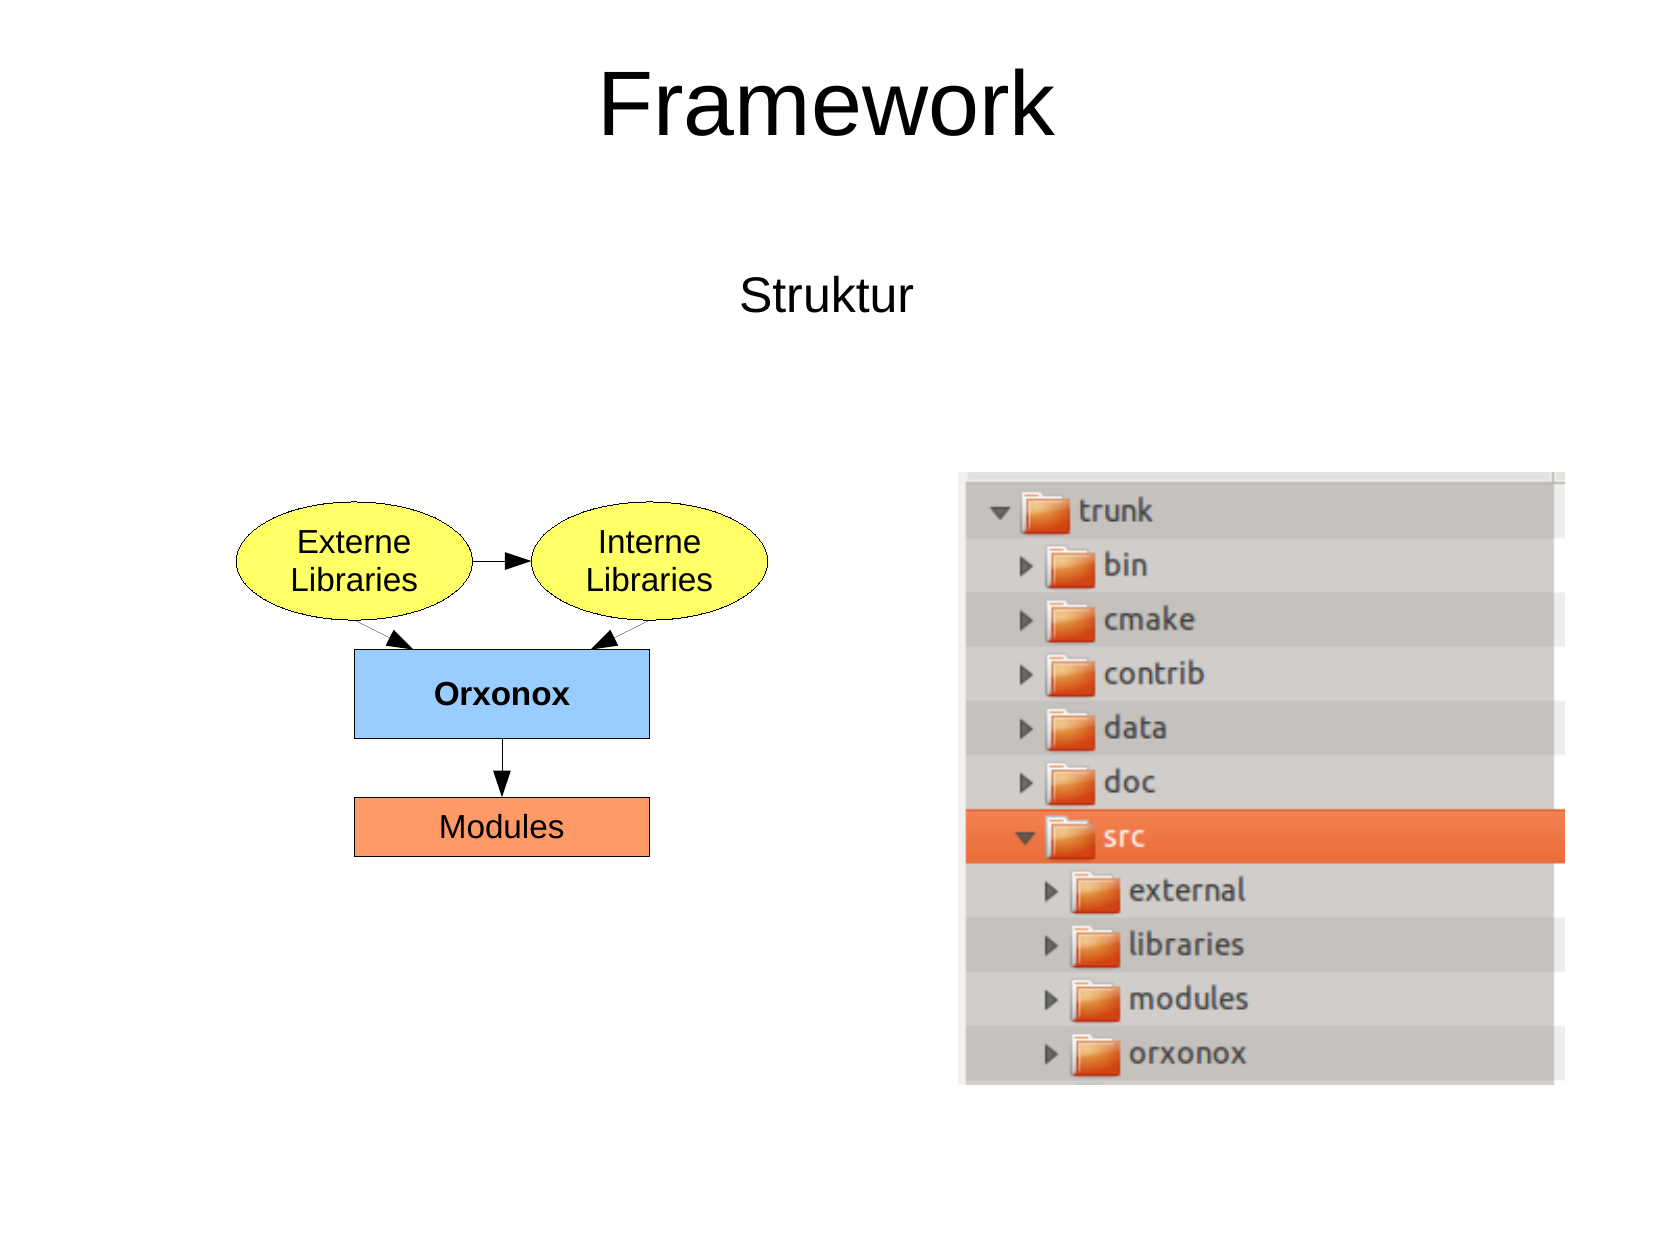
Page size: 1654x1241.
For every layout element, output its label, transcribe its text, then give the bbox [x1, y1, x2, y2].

text_box Interne Libraries [531, 501, 768, 621]
text_box Orxonox [354, 649, 650, 739]
picture [958, 472, 1565, 1085]
text_box Externe Libraries [236, 501, 473, 621]
title Framework [82, 0, 1571, 208]
subtitle Struktur [82, 265, 1571, 325]
text_box Modules [354, 797, 650, 857]
